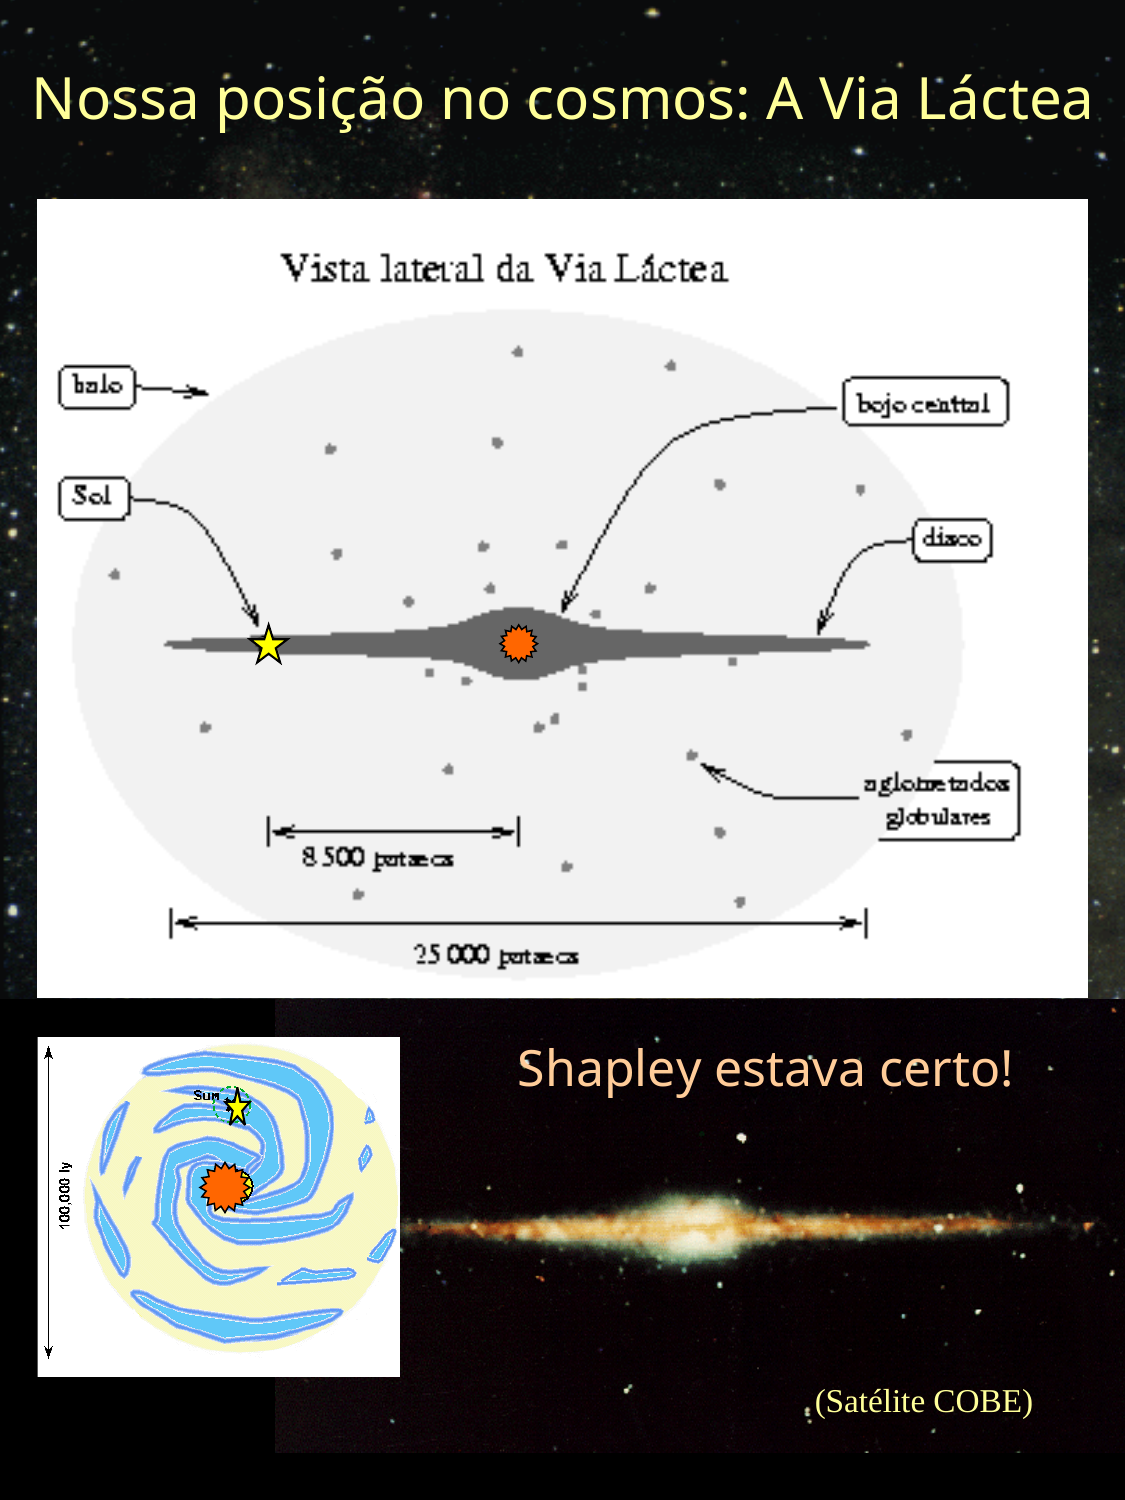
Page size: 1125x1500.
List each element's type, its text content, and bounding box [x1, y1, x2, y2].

text_box [200, 1162, 251, 1213]
text_box [249, 624, 288, 663]
picture [37, 999, 1125, 1453]
picture [37, 199, 1088, 998]
text_box (Satélite COBE) [800, 1374, 1049, 1428]
text_box [224, 1087, 250, 1126]
text_box [0, 999, 1125, 1500]
text_box Shapley estava certo! [424, 1024, 1063, 1109]
text_box Nossa posição no cosmos: A Via Láctea [17, 49, 1111, 145]
text_box [499, 624, 538, 663]
